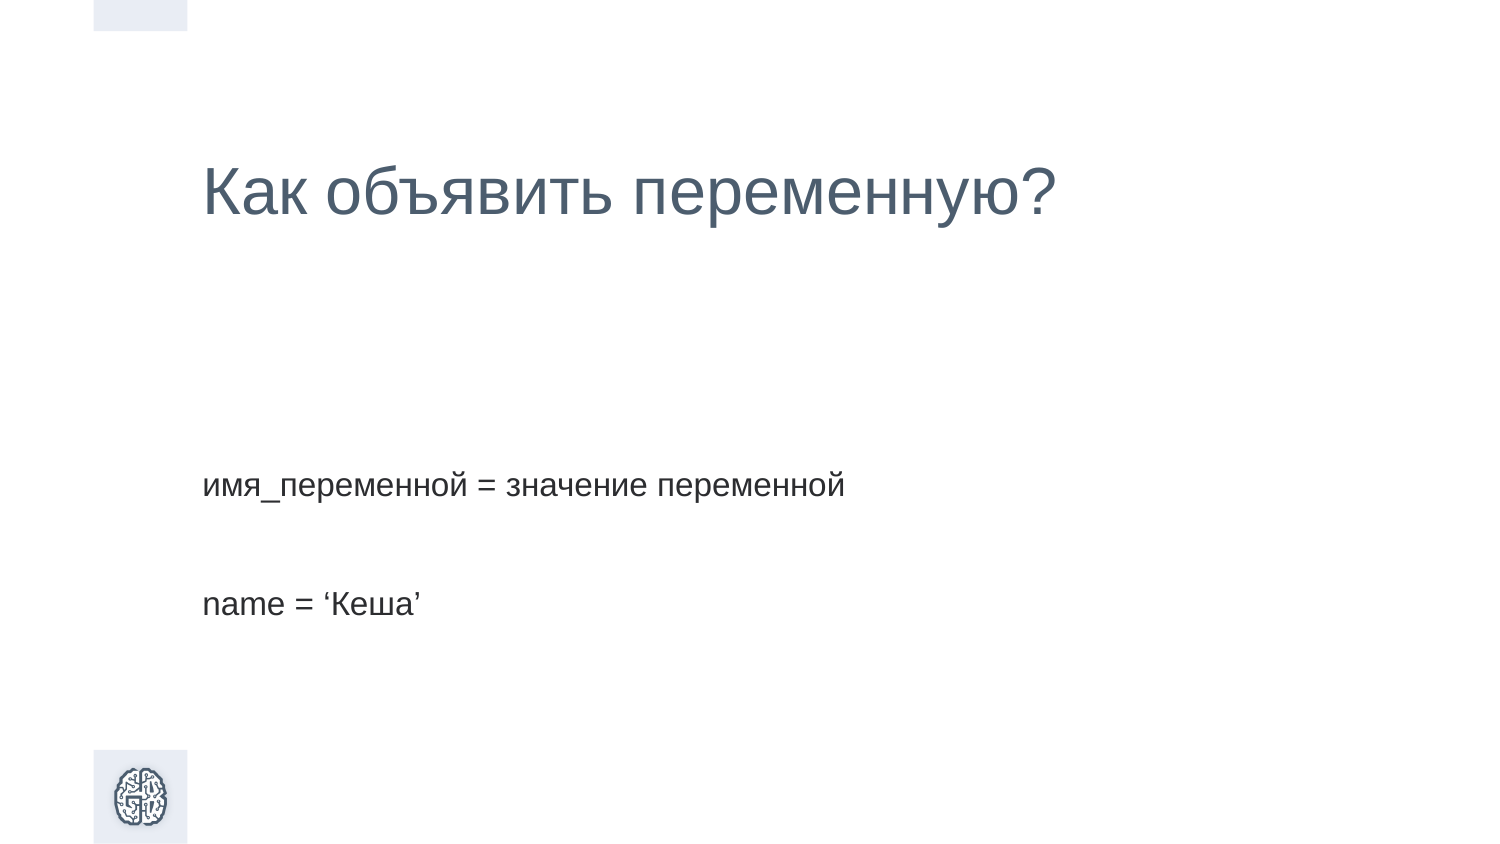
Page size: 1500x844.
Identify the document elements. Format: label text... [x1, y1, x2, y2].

picture [106, 760, 175, 834]
text_box имя_переменной = значение переменной name = ‘Кеша’ [187, 347, 1312, 718]
text_box Как объявить переменную? [187, 93, 1312, 282]
